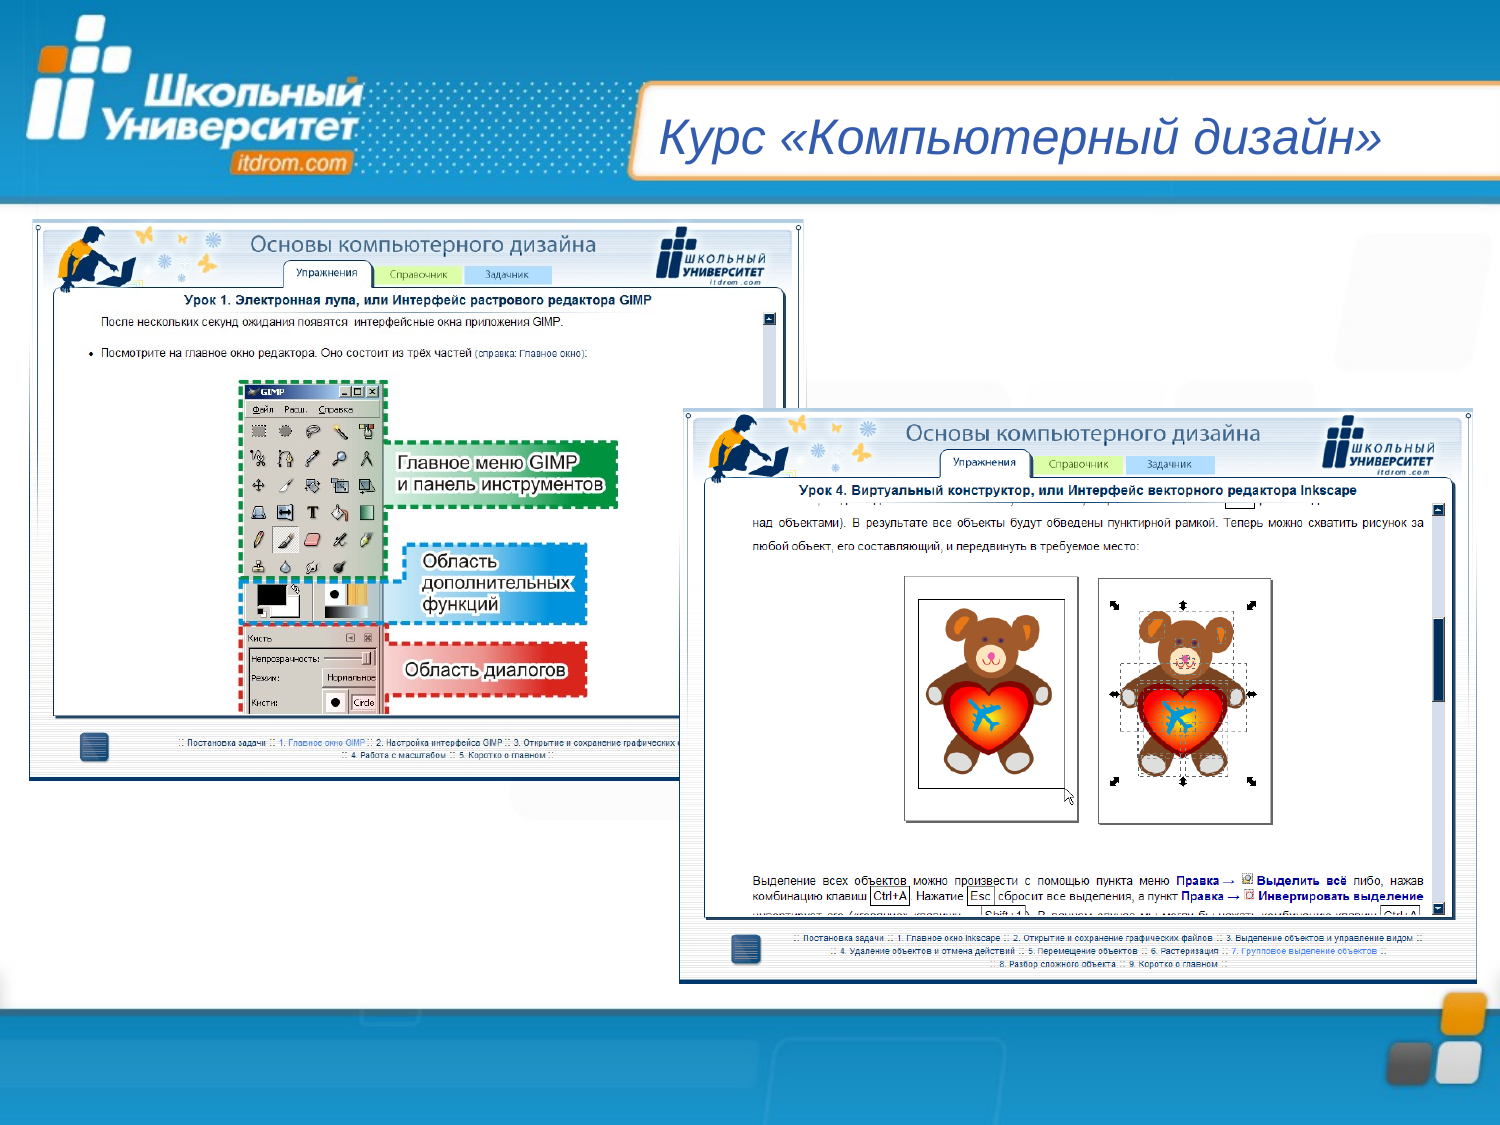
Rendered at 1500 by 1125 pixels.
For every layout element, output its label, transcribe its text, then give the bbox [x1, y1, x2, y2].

picture [0, 13, 1500, 1125]
title Курс «Компьютерный дизайн» [643, 78, 1483, 197]
